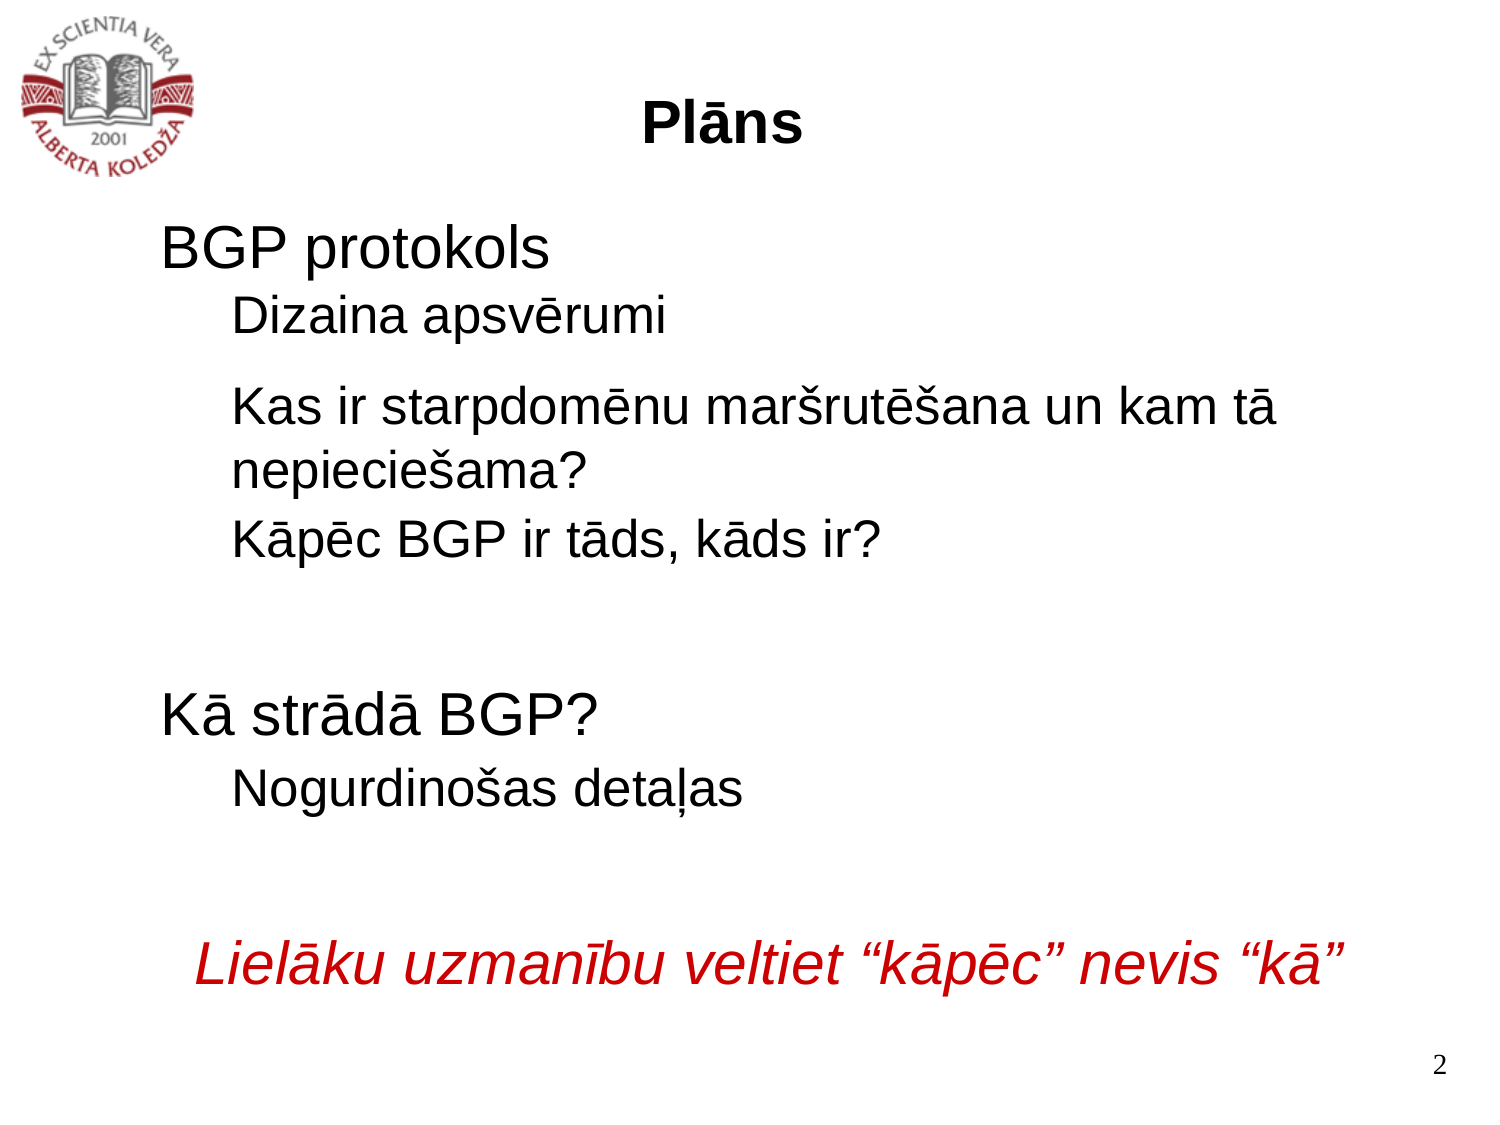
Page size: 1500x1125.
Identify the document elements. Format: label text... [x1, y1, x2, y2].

title Plāns [50, 62, 1374, 175]
list BGP protokols Dizaina apsvērumi Kas ir starpdomēnu maršrutēšana un kam tā nepieciešama? Kāpēc BGP ir tāds, kāds ir? Kā strādā BGP? Nogurdinošas detaļas Lielāku uzmanību veltiet “kāpēc” nevis “kā” [74, 200, 1463, 1101]
picture [21, 16, 194, 177]
